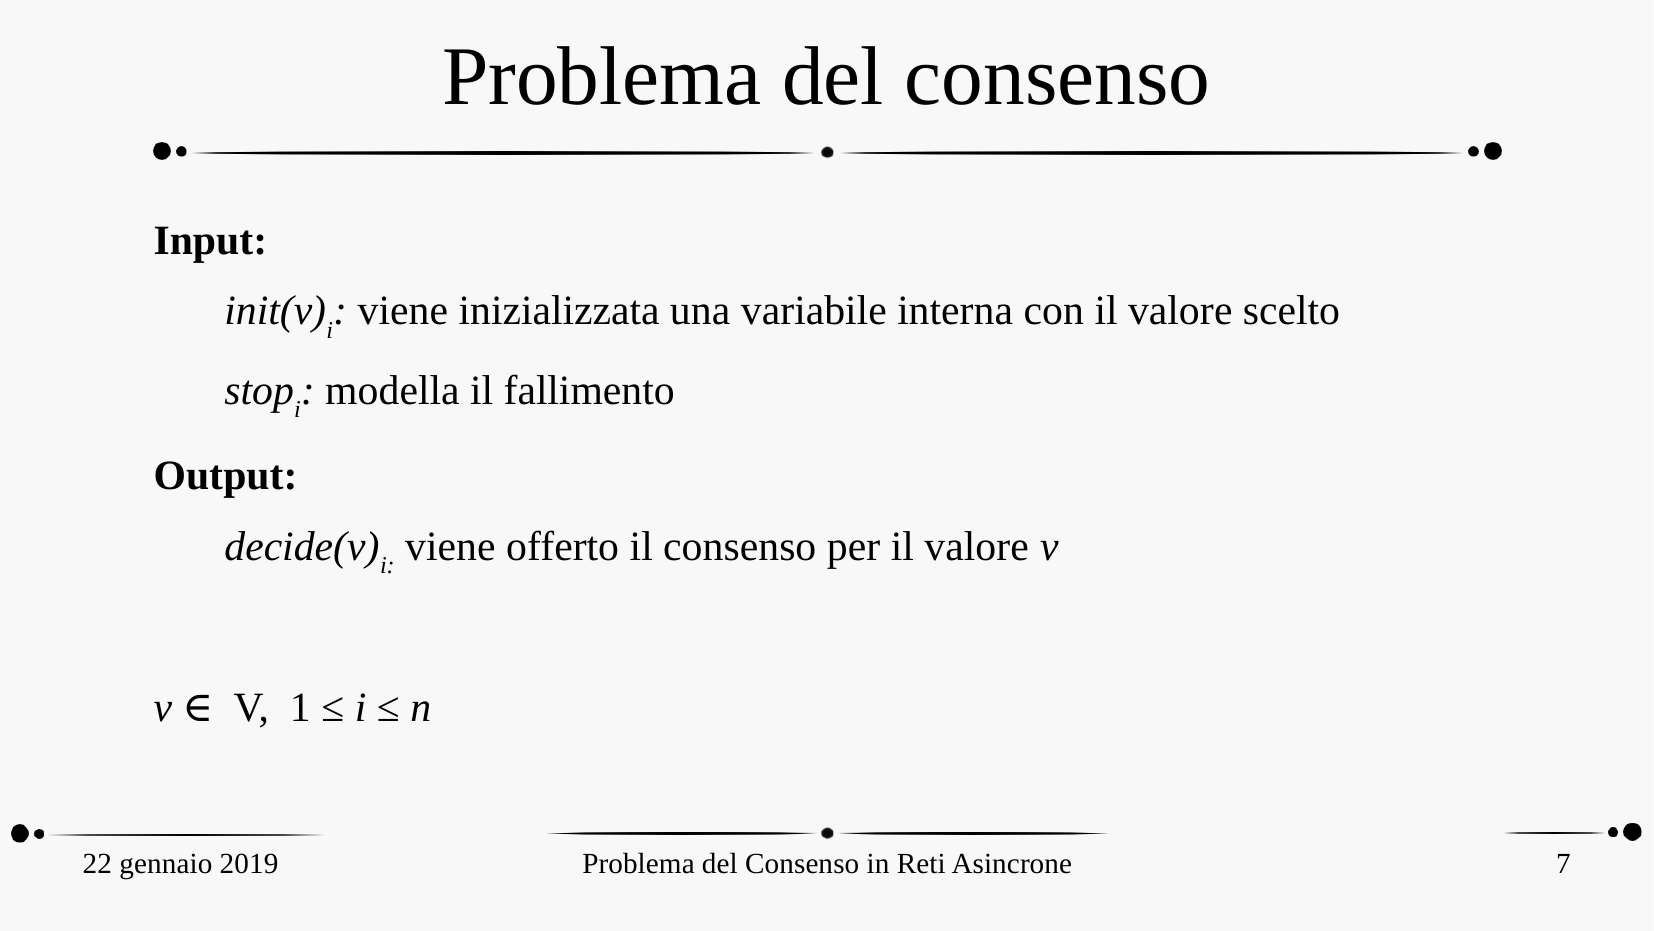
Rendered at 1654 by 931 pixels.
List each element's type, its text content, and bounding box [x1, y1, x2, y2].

list Input: init(v)i: viene inizializzata una variabile interna con il valore scelto stopi: modella il fallimento Output: decide(v)i: viene offerto il consenso per il valore v v ∈ V, 1 ≤ i ≤ n [82, 217, 1571, 815]
title Problema del consenso [0, 0, 1654, 154]
picture [0, 154, 1654, 931]
